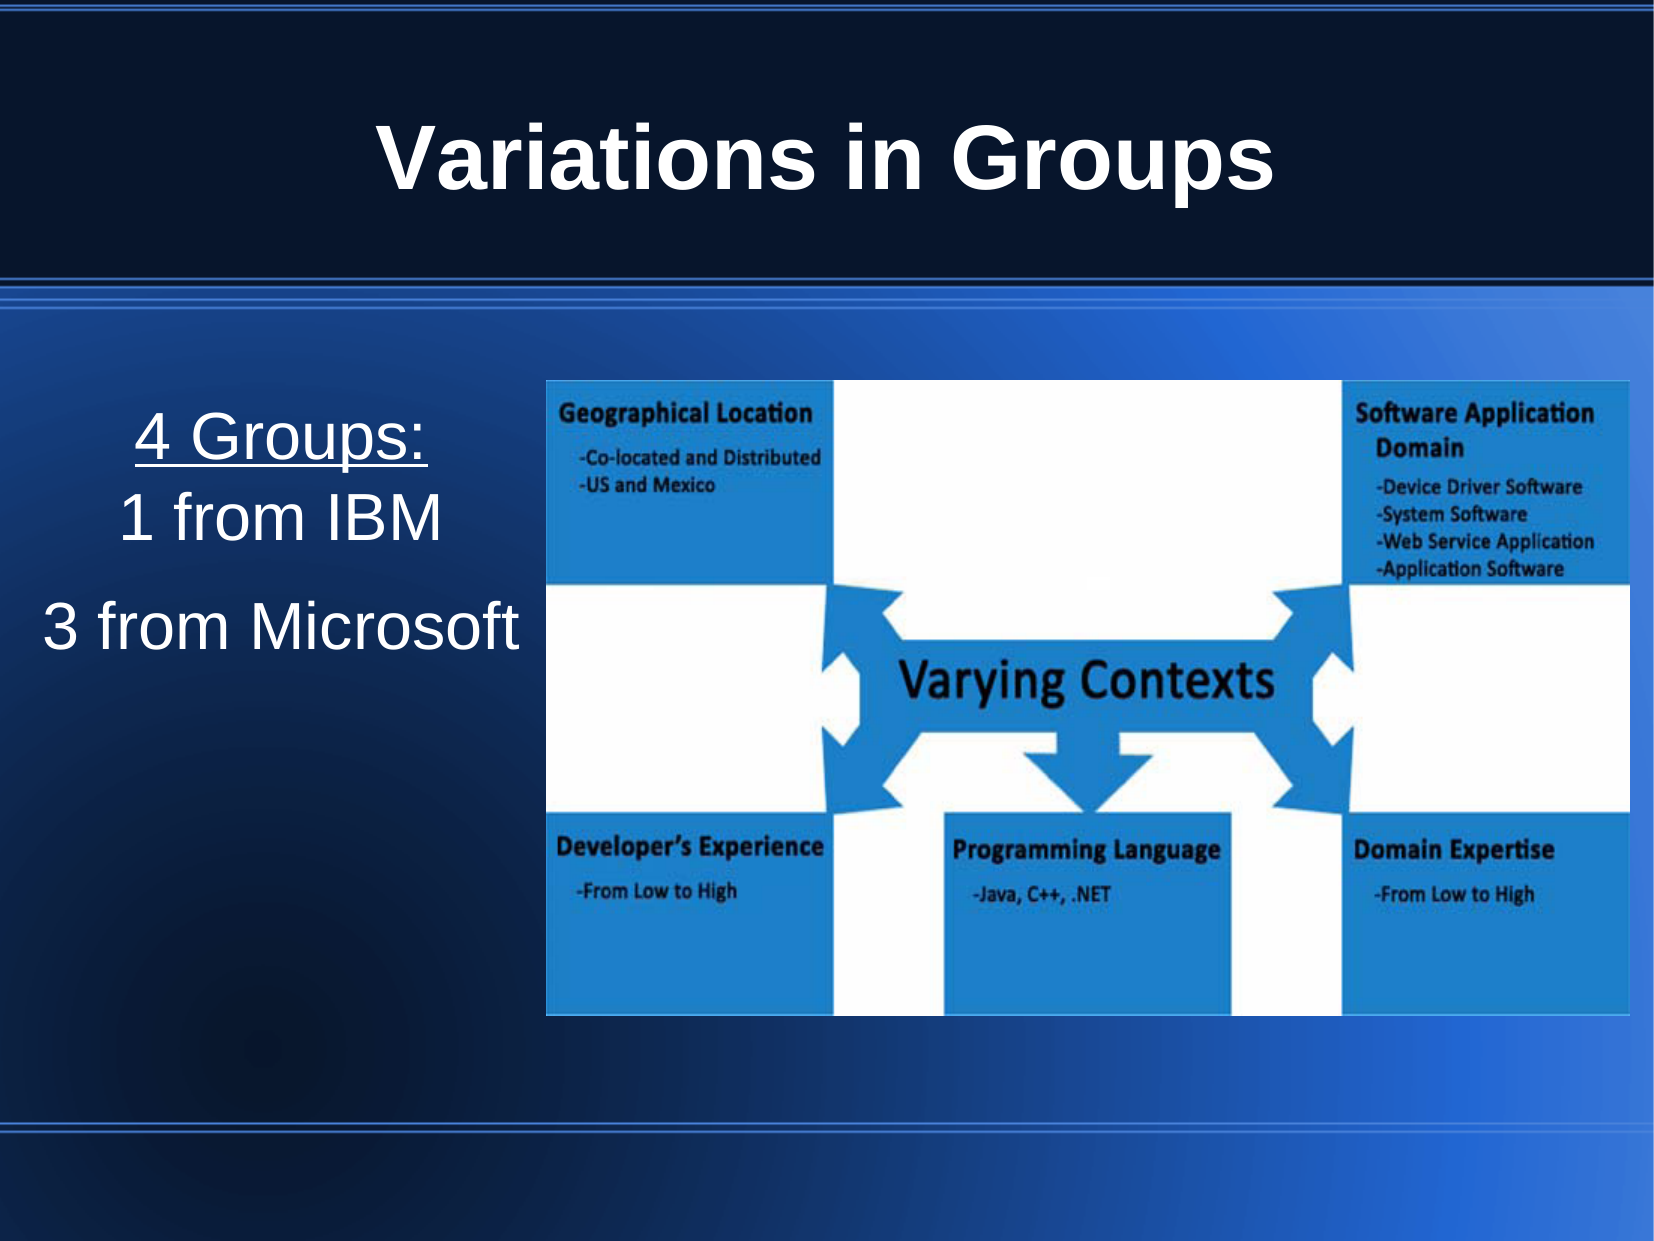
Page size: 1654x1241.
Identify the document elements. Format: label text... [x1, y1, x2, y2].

picture [546, 380, 1630, 1016]
subtitle 4 Groups: 1 from IBM 3 from Microsoft [37, 337, 526, 938]
title Variations in Groups [82, 56, 1571, 250]
